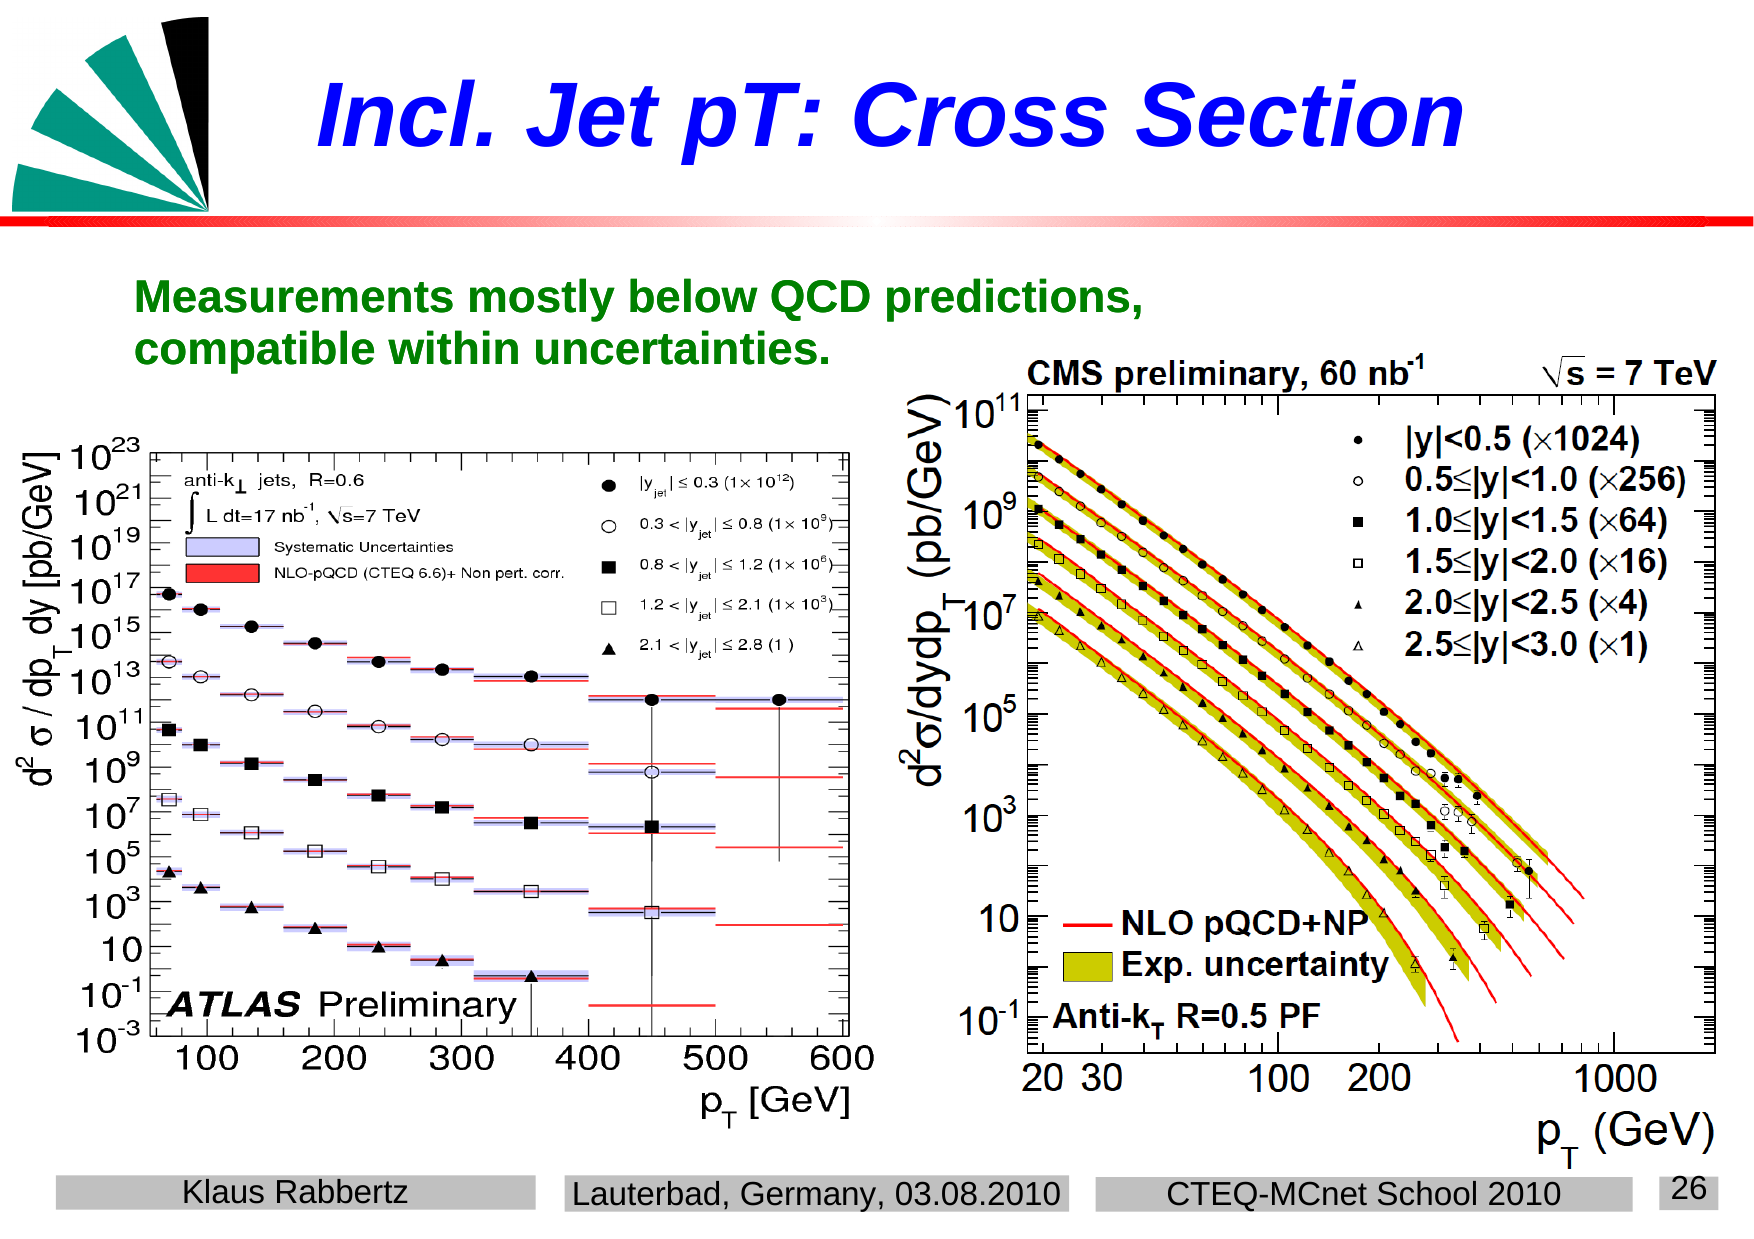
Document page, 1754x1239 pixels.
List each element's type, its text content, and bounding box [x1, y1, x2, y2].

title Incl. Jet pT: Cross Section [220, 16, 1564, 213]
text_box Measurements mostly below QCD predictions, compatible within uncertainties. [122, 265, 1157, 382]
picture [8, 351, 1726, 1172]
picture [12, 17, 209, 214]
